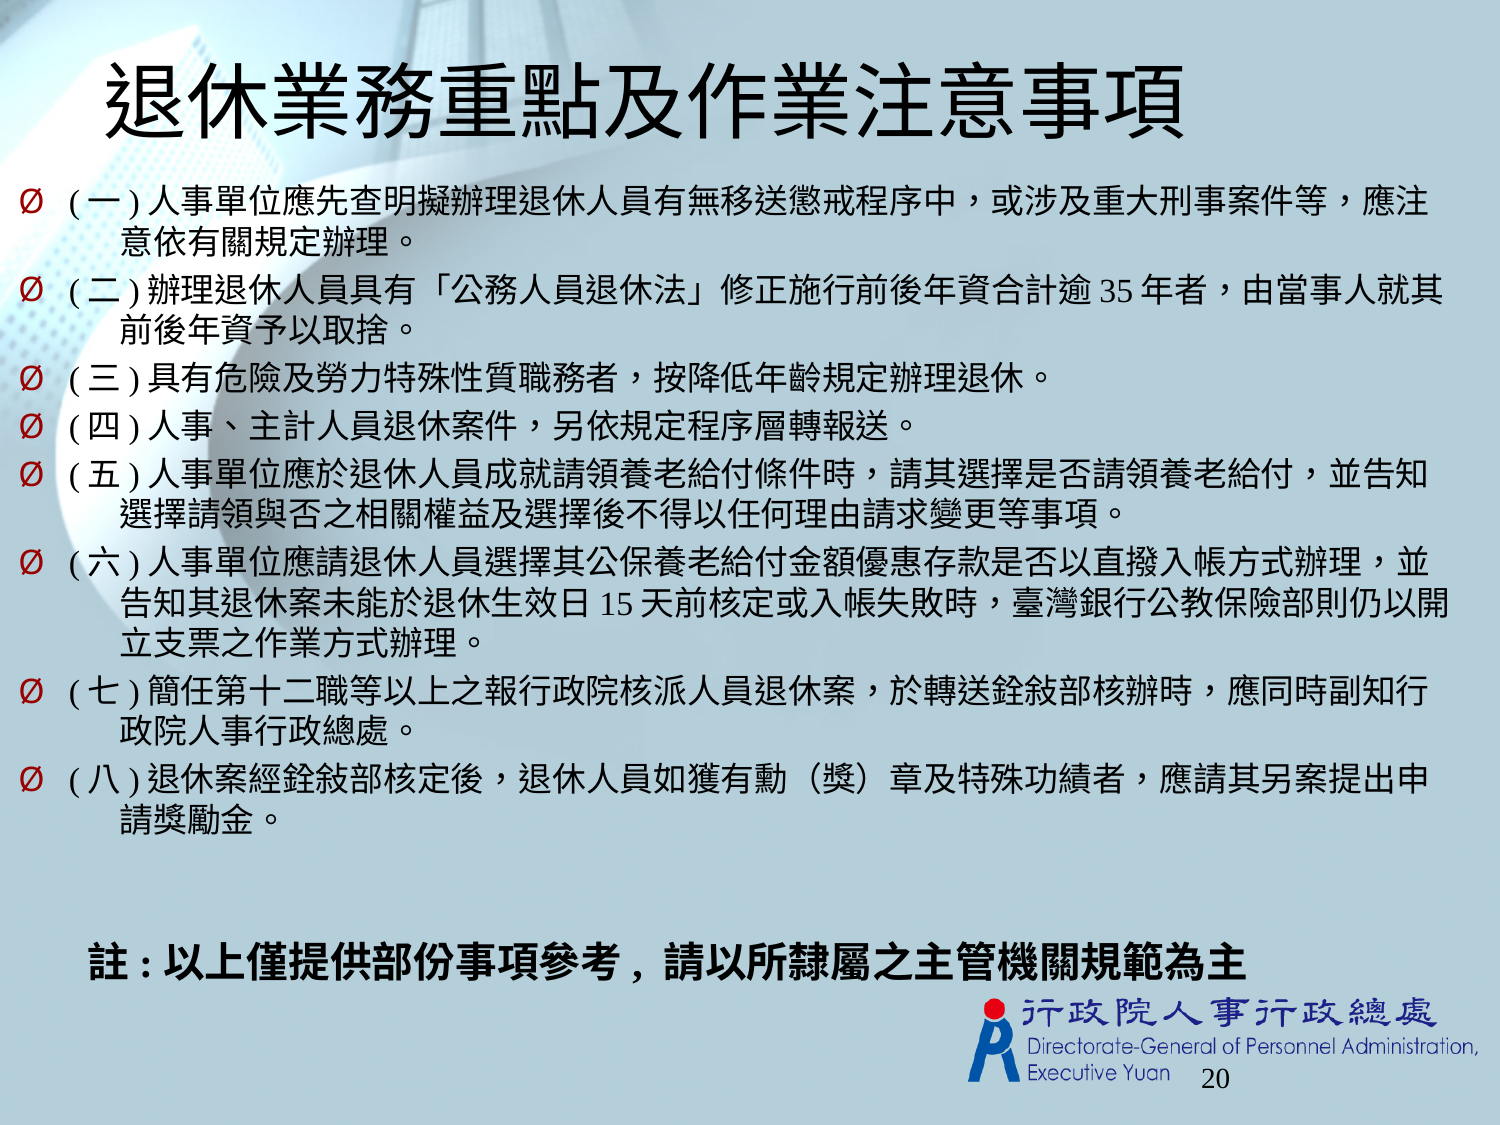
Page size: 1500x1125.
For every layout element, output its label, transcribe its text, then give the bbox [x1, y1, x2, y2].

text_box [1185, 1058, 1499, 1125]
text_box 註:以上僅提供部份事項參考, 請以所隸屬之主管機關規範為主 [0, 939, 1433, 994]
title 退休業務重點及作業注意事項 [88, 5, 1364, 172]
list (一)人事單位應先查明擬辦理退休人員有無移送懲戒程序中，或涉及重大刑事案件等，應注意依有關規定辦理。 (二)辦理退休人員具有「公務人員退休法」修正施行前後年資合計逾35年者，由當事人就其前後年資予以取捨。 (三)具有危險及勞力特殊性質職務者，按降低年齡規定辦理退休。 (四)人事、主計人員退休案件，另依規定程序層轉報送。 (五)人事單位應於退休人員成就請領養老給付條件時，請其選擇是否請領養老給付，並告知選擇請領與否之相關權益及選擇後不得以任何理由請求變更等事項。 (六)人事單位應請退休人員選擇其公保養老給付金額優惠存款是否以直撥入帳方式辦理，並告知其退休案未能於退休生效日15天前核定或入帳失敗時，臺灣銀行公教保險部則仍以開立支票之作業方式辦理。 (七)簡任第十二職等以上之報行政院核派人員退休案，於轉送銓敍部核辦時，應同時副知行政院人事行政總處。 (八)退休案經銓敍部核定後，退休人員如獲有勳（獎）章及特殊功績者，應請其另案提出申請獎勵金。 [3, 172, 1473, 848]
